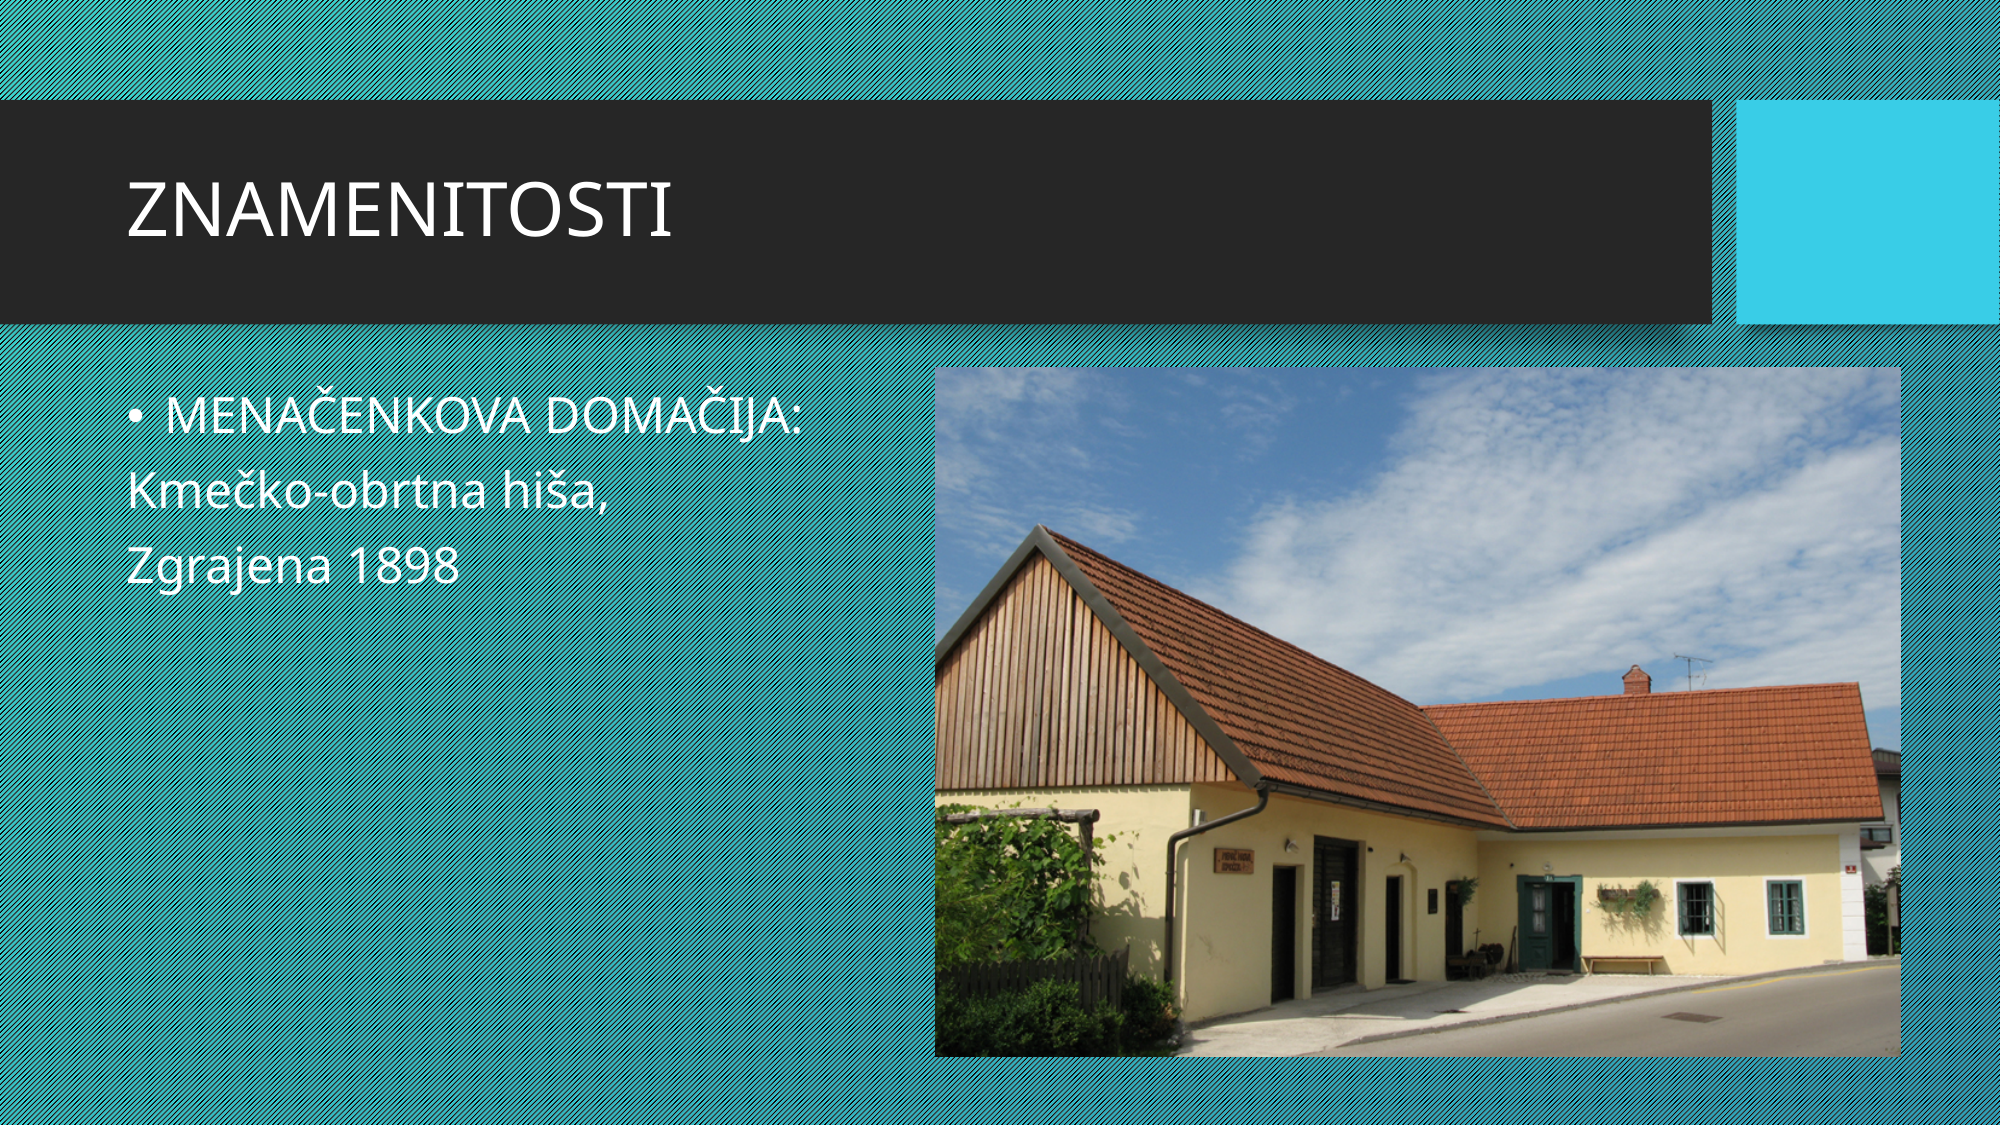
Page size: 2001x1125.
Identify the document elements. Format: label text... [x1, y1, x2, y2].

picture [0, 0, 2000, 1125]
list MENAČENKOVA DOMAČIJA: Kmečko-obrtna hiša, Zgrajena 1898 [111, 383, 935, 974]
title ZNAMENITOSTI [111, 123, 1689, 301]
